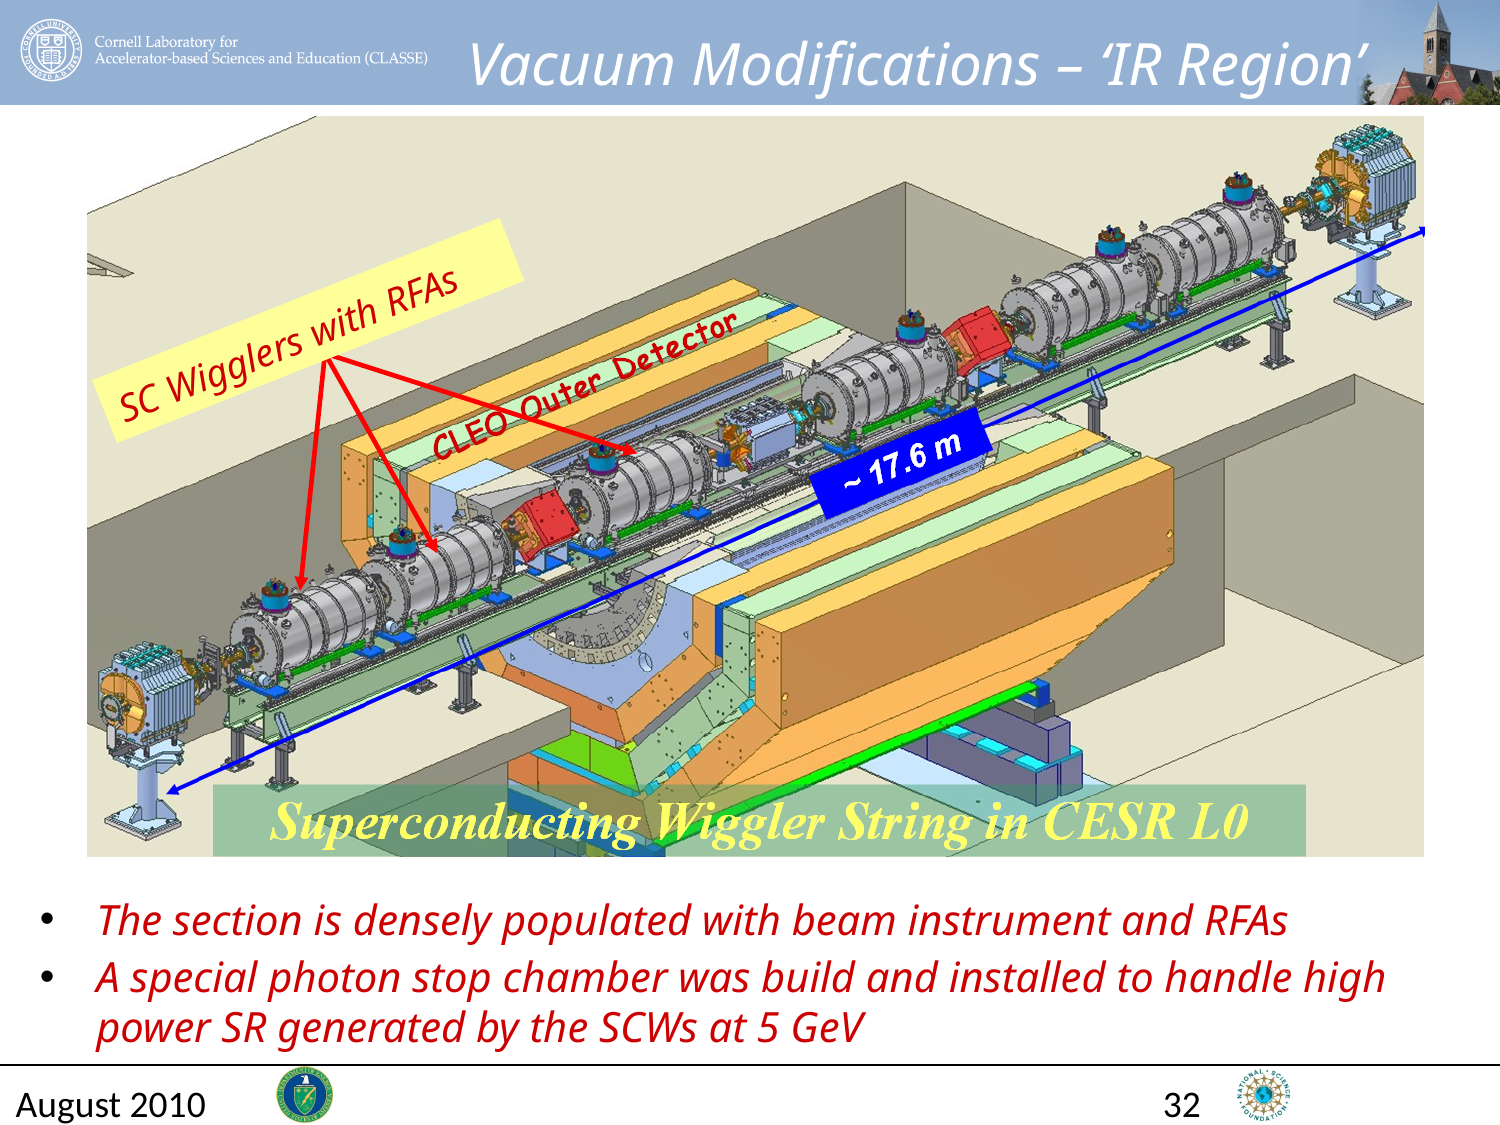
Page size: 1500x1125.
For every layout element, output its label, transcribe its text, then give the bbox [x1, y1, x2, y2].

slide_number <number> [1147, 1065, 1498, 1125]
picture [0, 0, 1500, 105]
picture [87, 115, 1425, 857]
text_box The section is densely populated with beam instrument and RFAs A special photon stop chamber was build and installed to handle high power SR generated by the SCWs at 5 GeV [24, 878, 1475, 1054]
text_box Vacuum Modifications – ‘IR Region’ [416, 12, 1417, 88]
slide_number August 2010 [0, 1065, 351, 1125]
text_box SC Wigglers with RFAs [92, 217, 525, 443]
